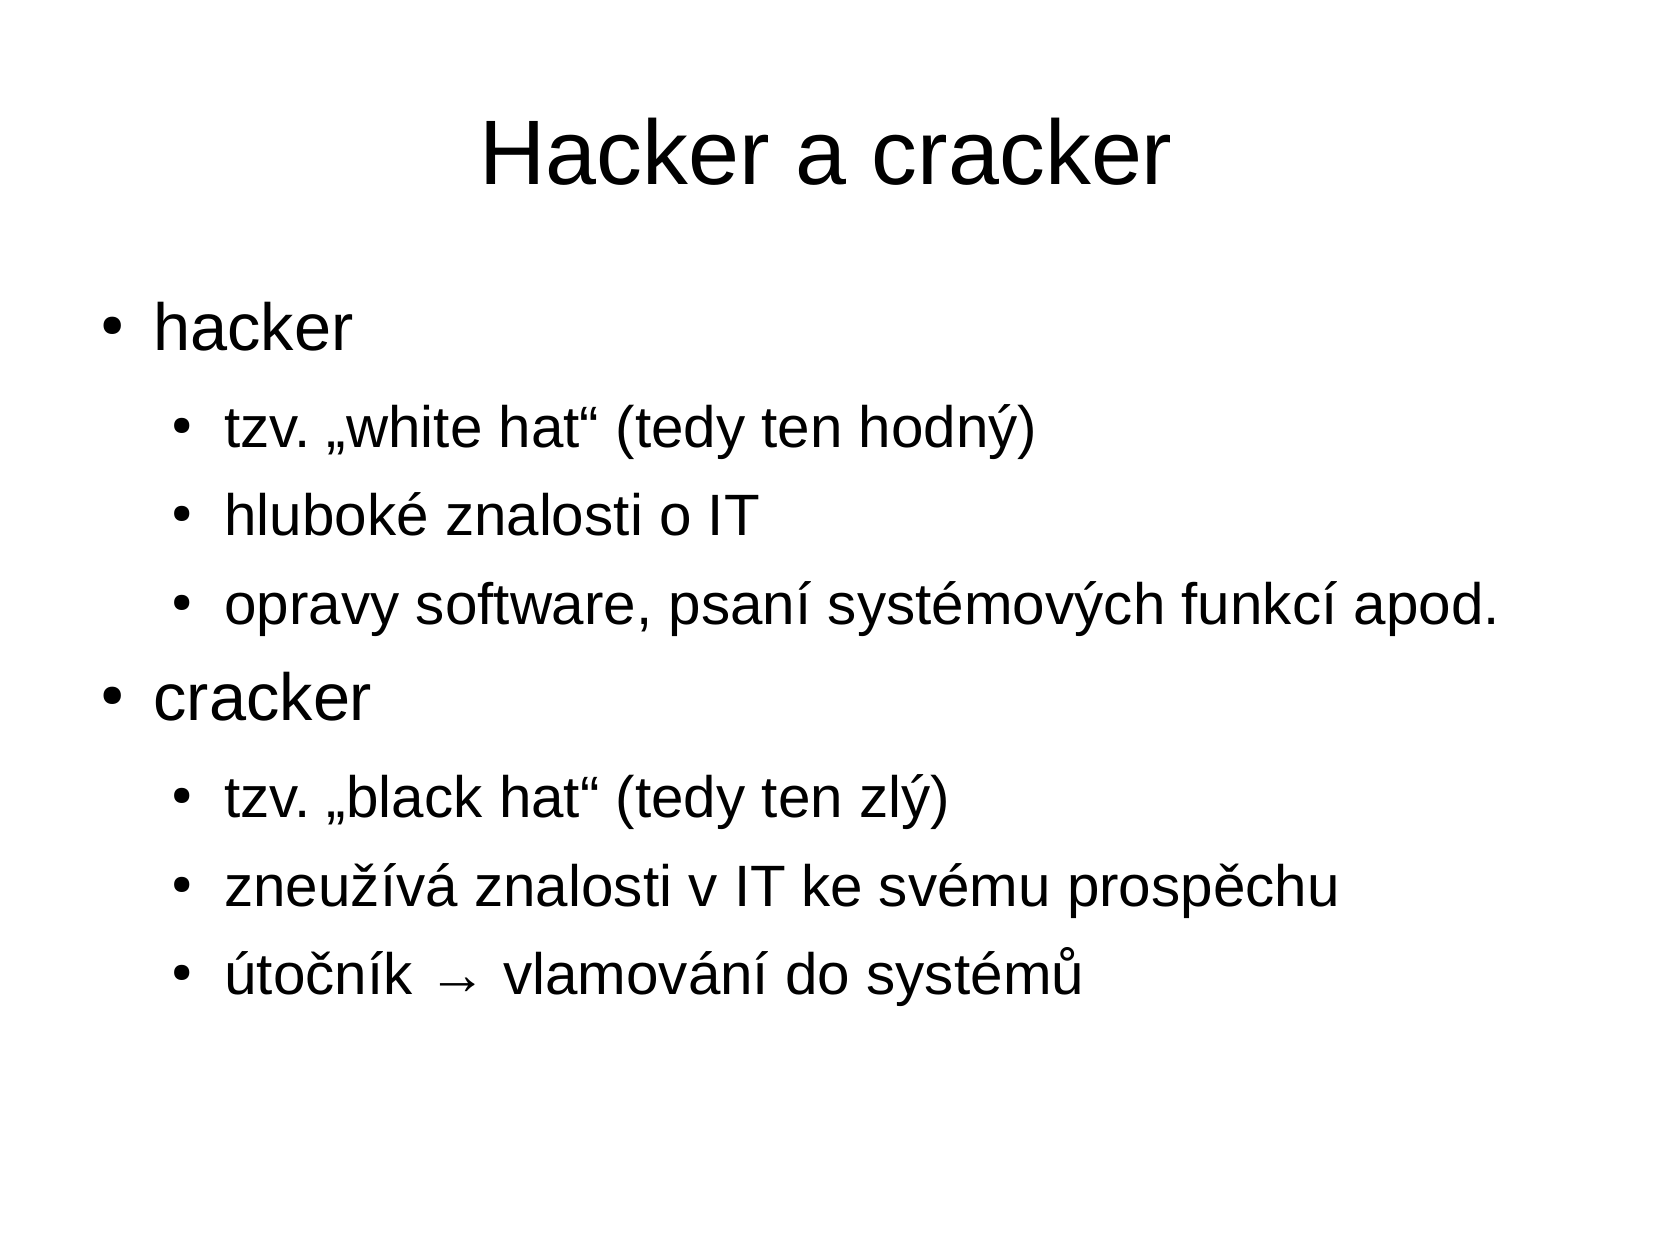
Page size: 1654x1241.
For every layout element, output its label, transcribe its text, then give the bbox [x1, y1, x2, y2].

list hacker tzv. „white hat“ (tedy ten hodný) hluboké znalosti o IT opravy software, psaní systémových funkcí apod. cracker tzv. „black hat“ (tedy ten zlý) zneužívá znalosti v IT ke svému prospěchu útočník → vlamování do systémů [82, 290, 1571, 1094]
title Hacker a cracker [82, 56, 1571, 250]
